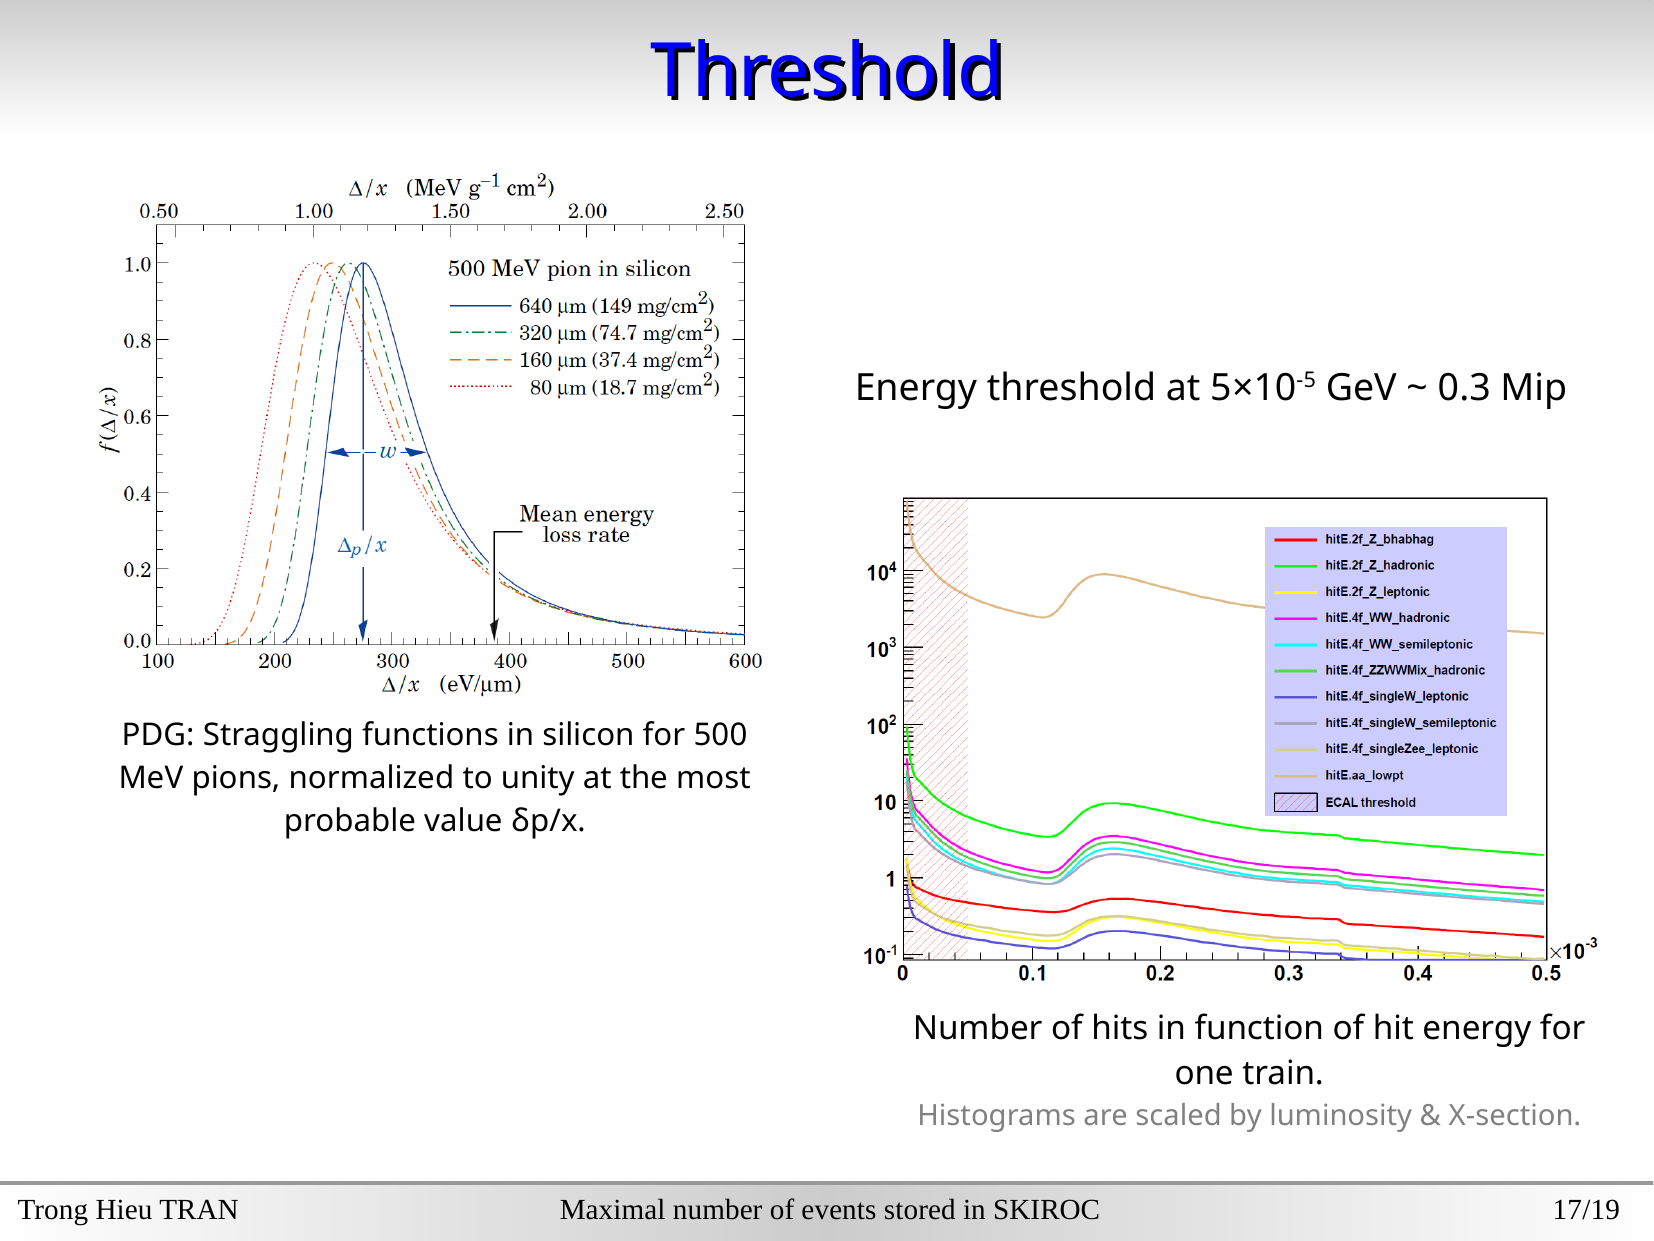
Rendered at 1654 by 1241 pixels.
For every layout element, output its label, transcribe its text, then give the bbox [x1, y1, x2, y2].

text_box PDG: Straggling functions in silicon for 500 MeV pions, normalized to unity at the most probable value δp/x. [90, 705, 781, 851]
text_box Energy threshold at 5×10-5 GeV ~ 0.3 Mip [840, 352, 1636, 421]
picture [90, 157, 766, 705]
text_box Number of hits in function of hit energy for one train. Histograms are scaled by luminosity & X-section. [885, 996, 1615, 1145]
picture [855, 485, 1606, 991]
title Threshold [0, 0, 1654, 136]
